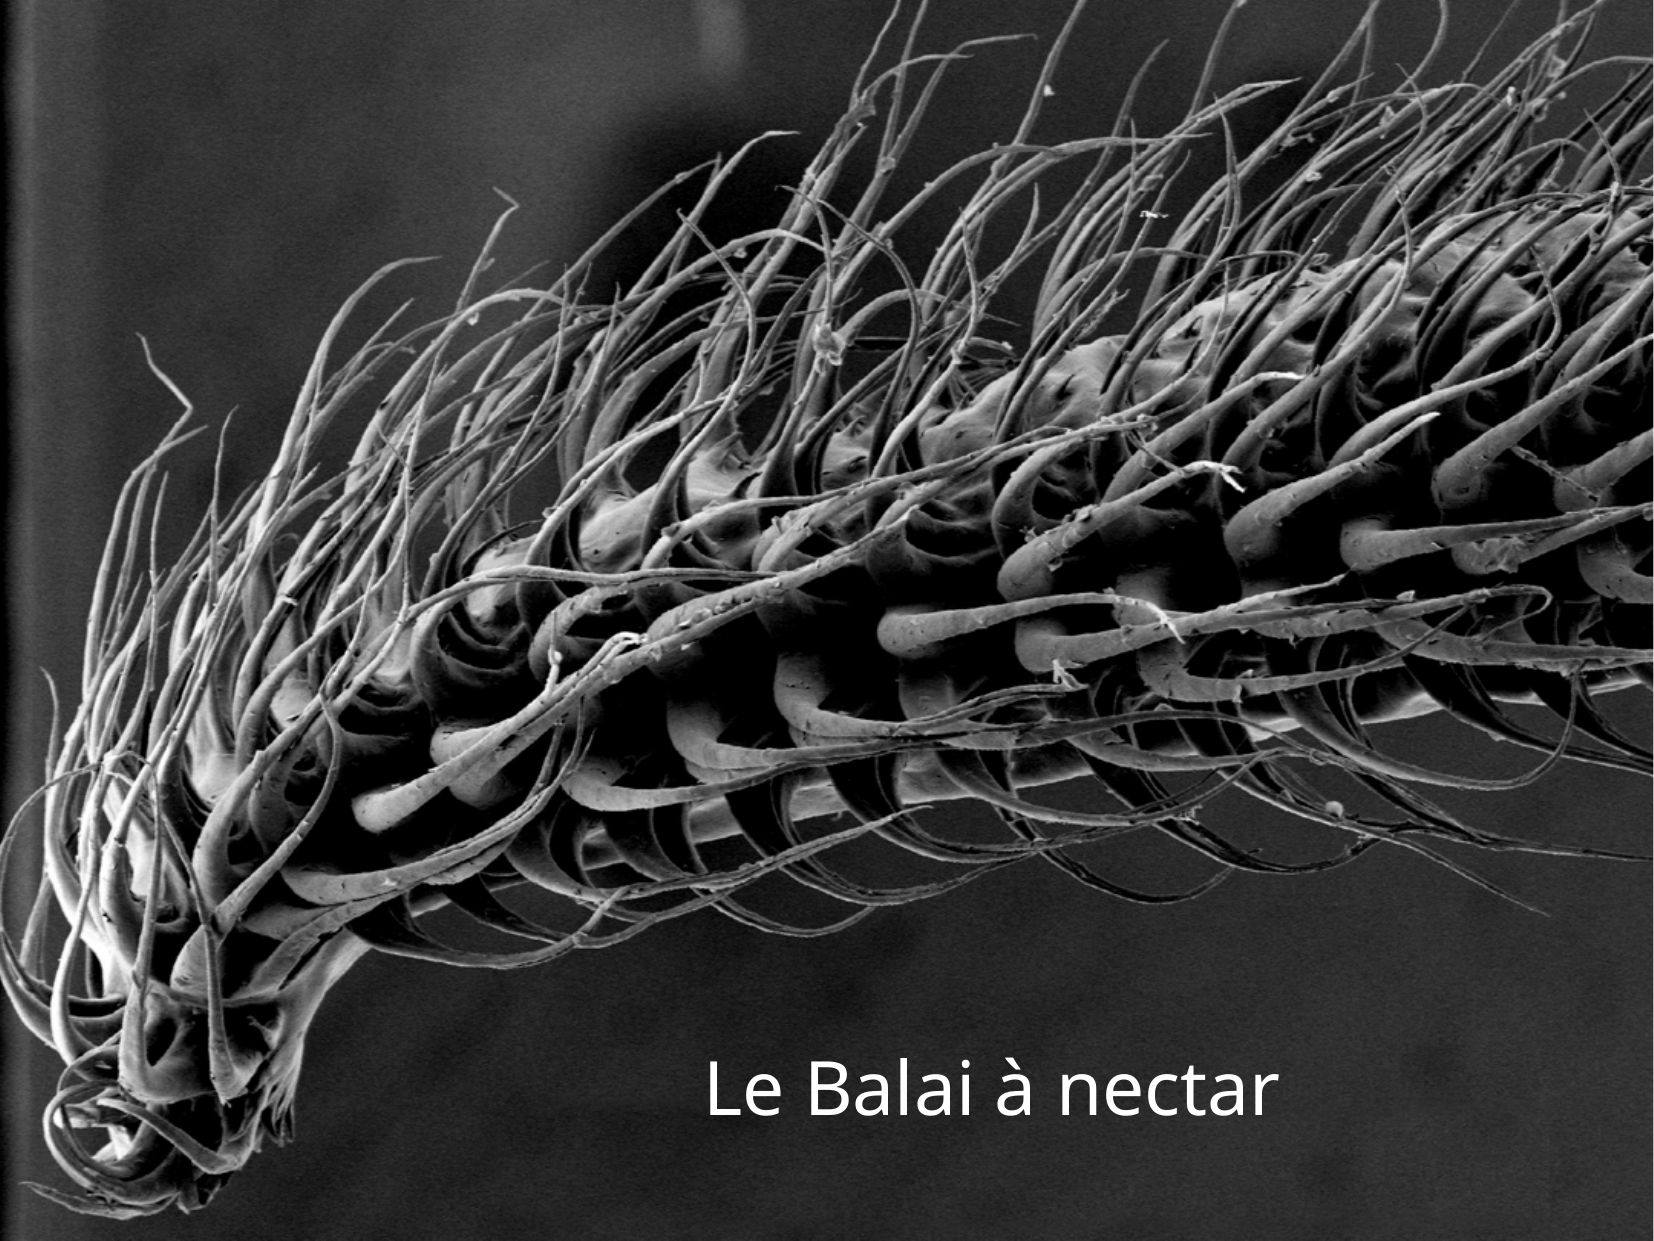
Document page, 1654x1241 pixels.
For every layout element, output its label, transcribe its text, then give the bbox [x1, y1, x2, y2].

picture [0, 0, 1654, 1241]
text_box Le Balai à nectar [354, 1027, 1630, 1162]
